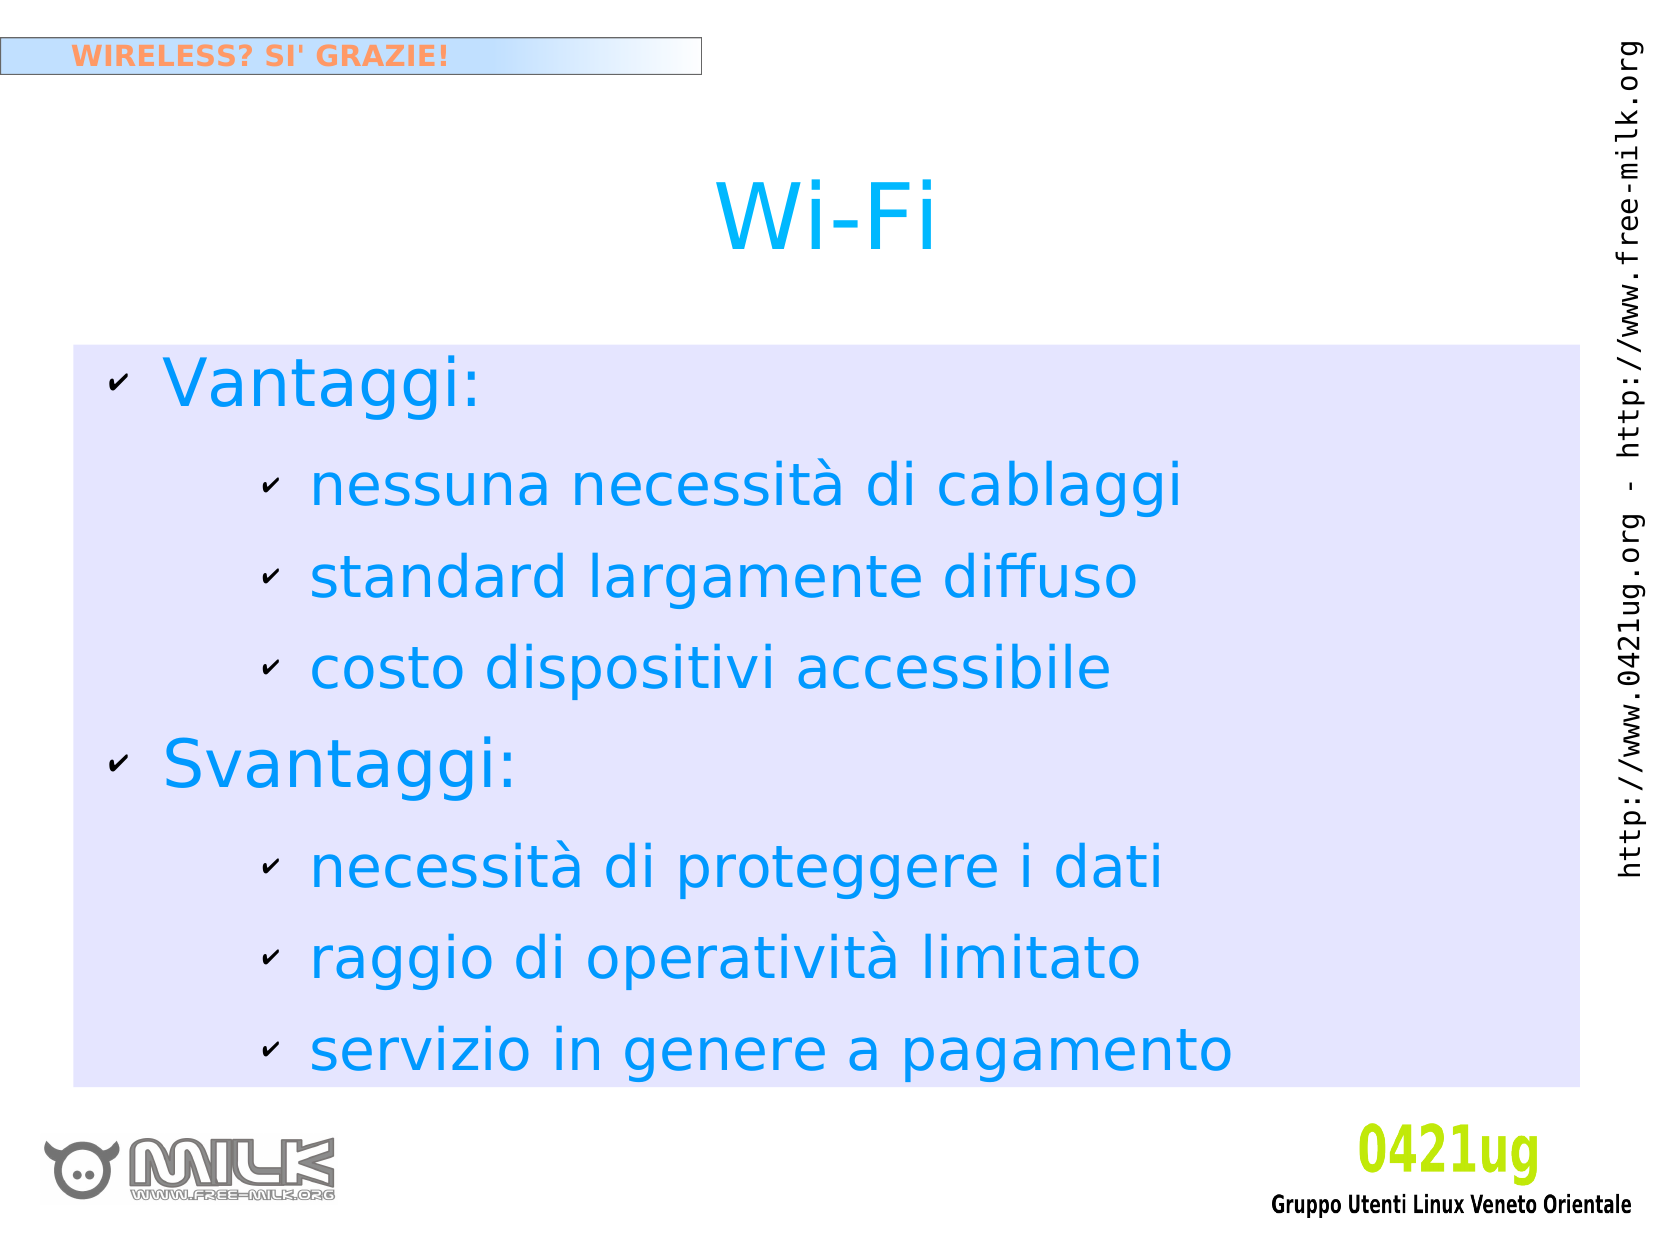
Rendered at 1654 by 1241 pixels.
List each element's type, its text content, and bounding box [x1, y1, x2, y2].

picture [1272, 1123, 1631, 1218]
list Vantaggi: nessuna necessità di cablaggi standard largamente diffuso costo dispositivi accessibile Svantaggi: necessità di proteggere i dati raggio di operatività limitato servizio in genere a pagamento [73, 344, 1580, 1088]
title Wi-Fi [121, 114, 1533, 322]
picture [40, 1133, 338, 1205]
